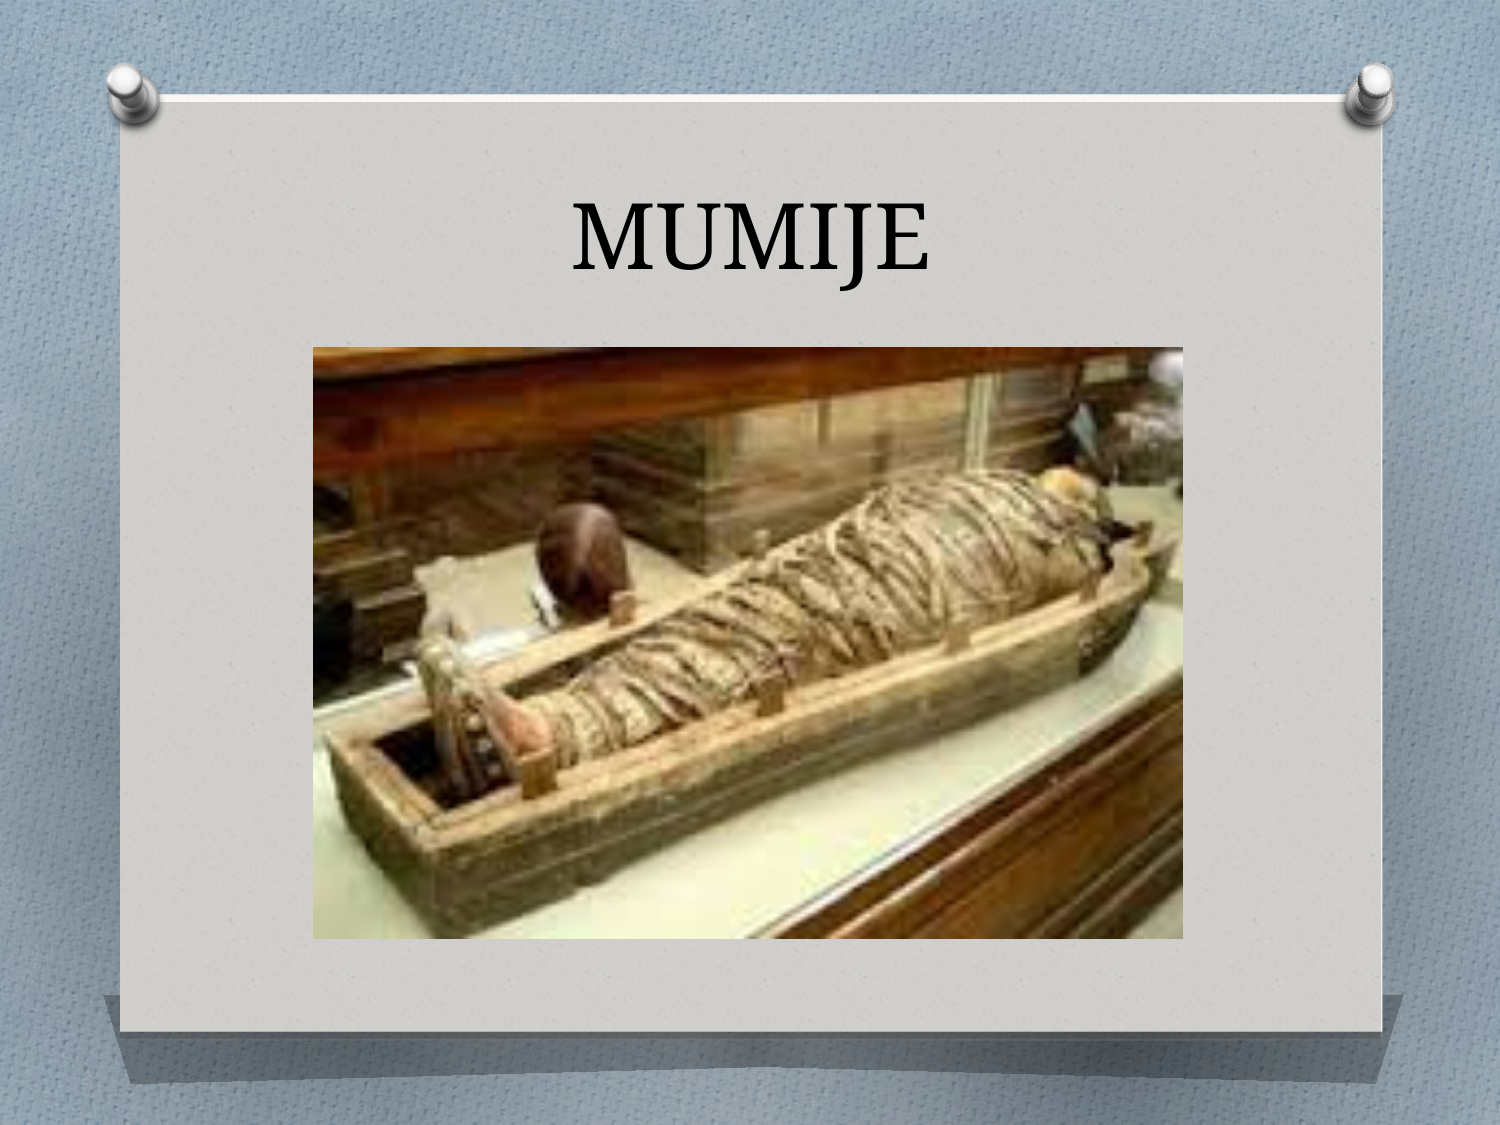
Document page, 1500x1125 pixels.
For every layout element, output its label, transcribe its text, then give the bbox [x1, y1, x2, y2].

picture [0, 0, 1500, 231]
picture [313, 347, 1183, 939]
title MUMIJE [179, 134, 1323, 332]
